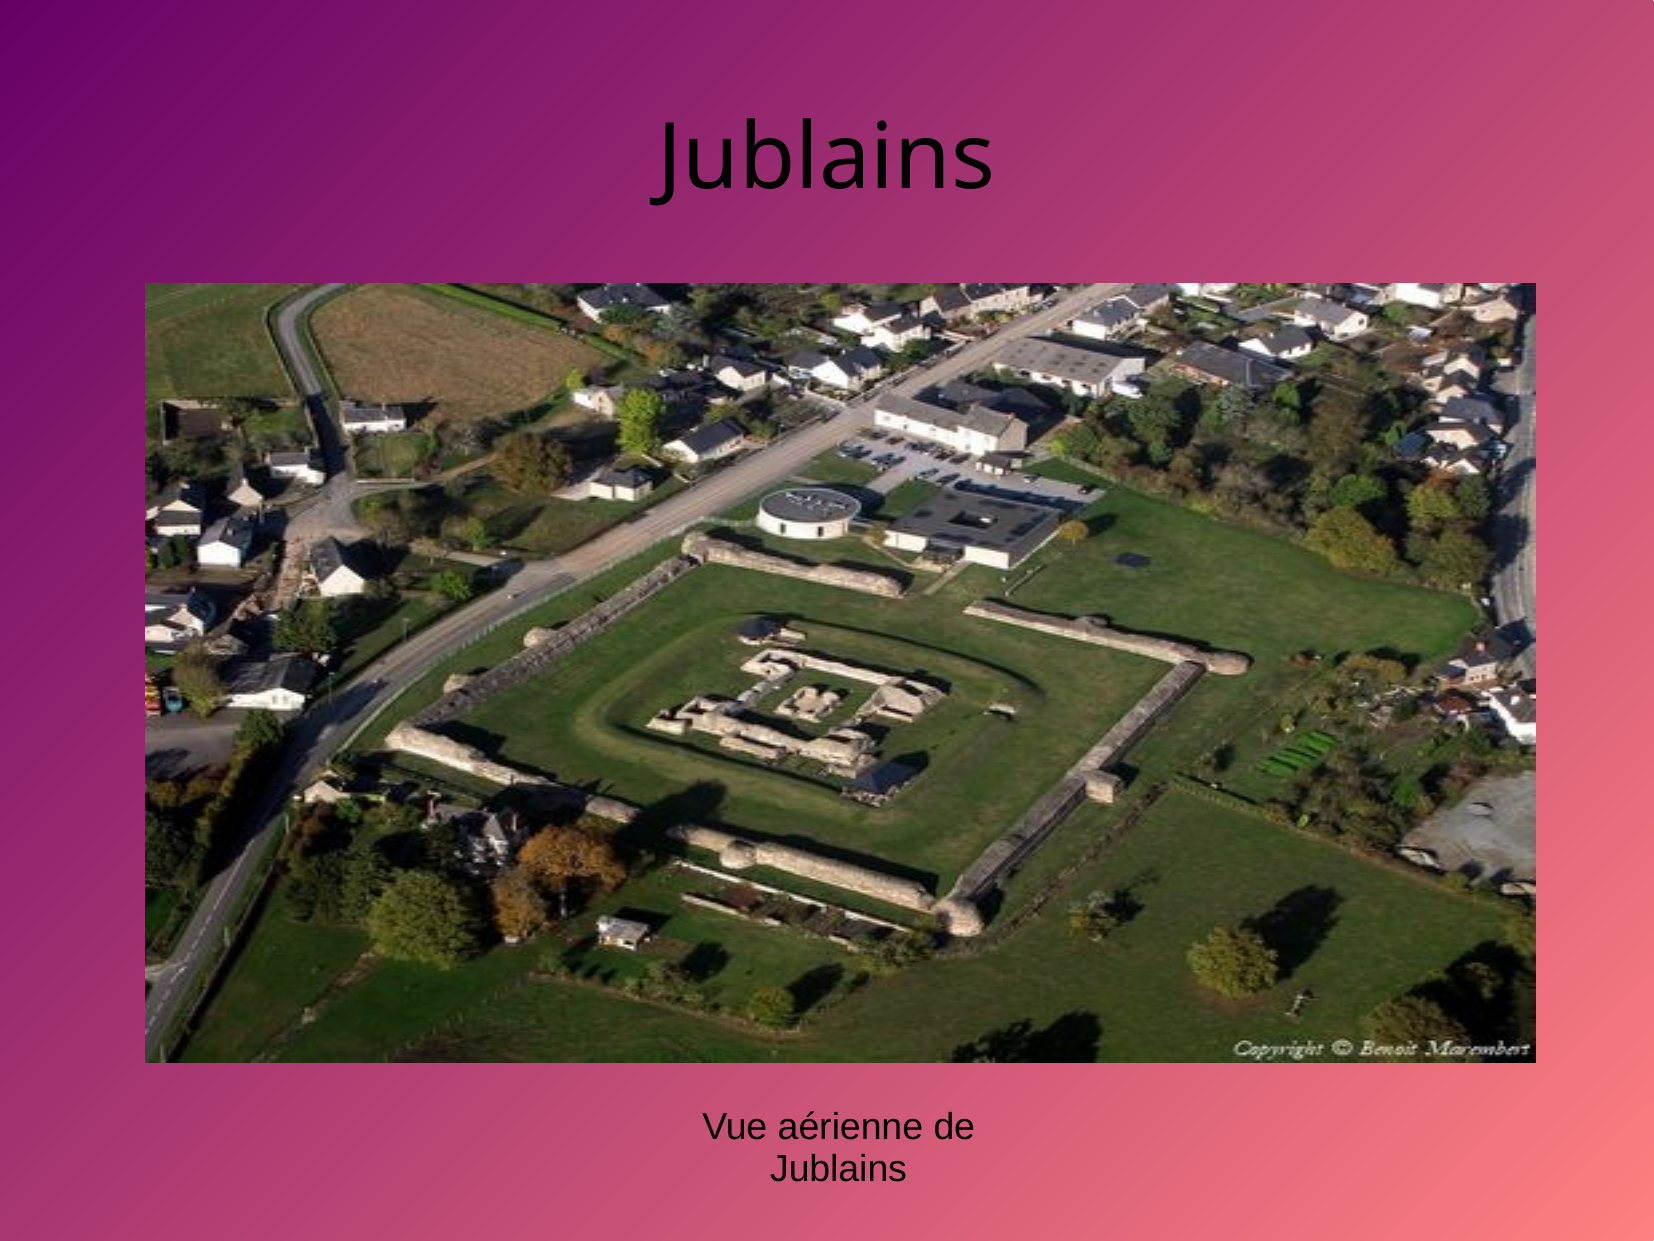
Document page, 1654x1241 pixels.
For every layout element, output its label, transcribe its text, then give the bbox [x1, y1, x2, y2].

picture [145, 283, 1536, 1063]
text_box Vue aérienne de Jublains [661, 1098, 1016, 1205]
title Jublains [82, 49, 1571, 257]
